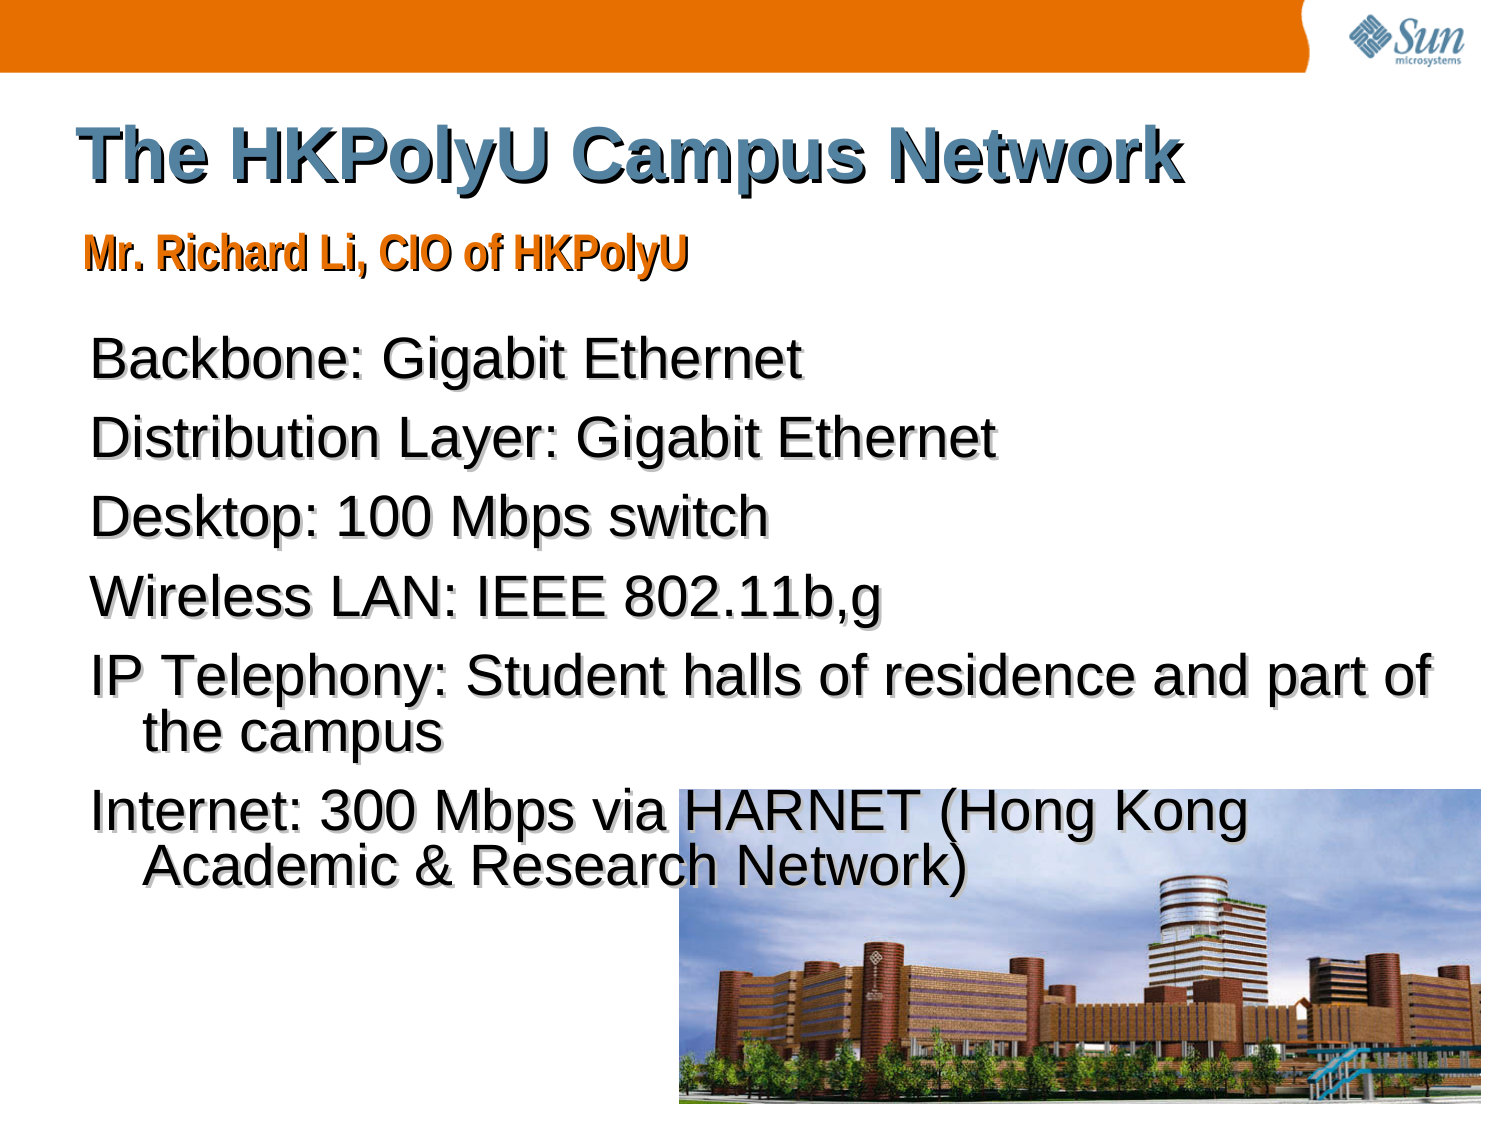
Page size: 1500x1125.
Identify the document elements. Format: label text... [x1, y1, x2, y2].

title [27, 69, 1455, 300]
picture [0, 0, 1500, 75]
text_box Mr. Richard Li, CIO of HKPolyU [82, 230, 1136, 289]
picture [679, 789, 1481, 1104]
list Backbone: Gigabit Ethernet Distribution Layer: Gigabit Ethernet Desktop: 100 Mbps switch Wireless LAN: IEEE 802.11b,g IP Telephony: Student halls of residence and part of the campus Internet: 300 Mbps via HARNET (Hong Kong Academic & Research Network) [71, 333, 1438, 949]
title The HKPolyU Campus Network [75, 122, 1472, 325]
